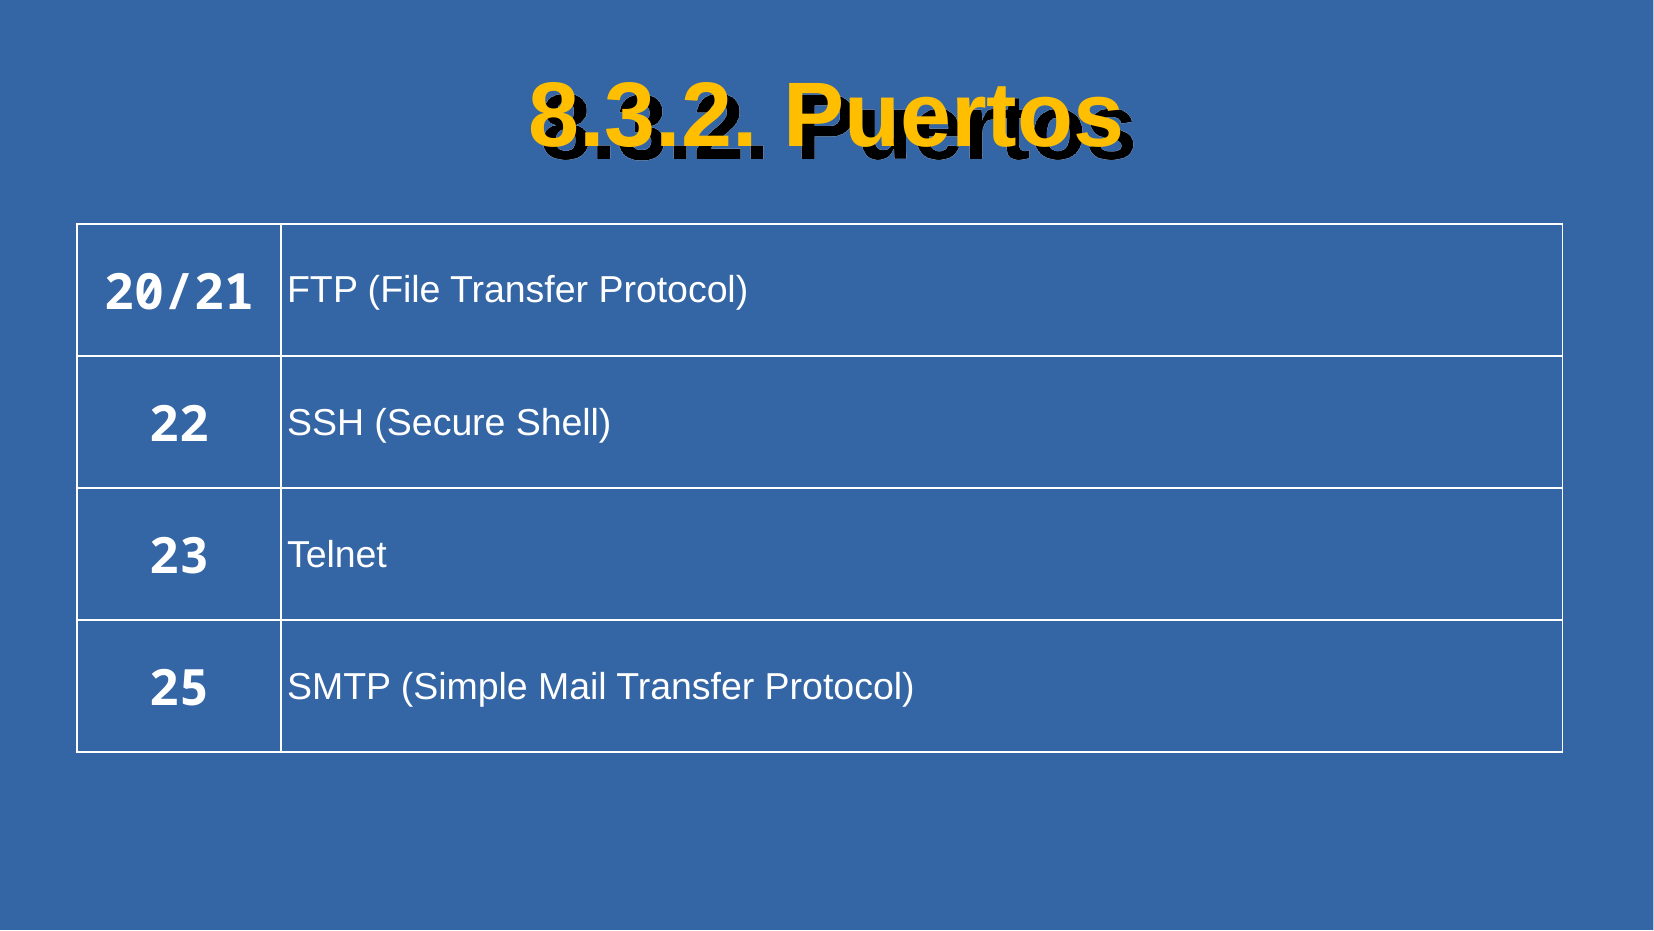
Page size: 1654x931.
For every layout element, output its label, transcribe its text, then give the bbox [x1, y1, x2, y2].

table_cell SSH (Secure Shell) [282, 357, 1562, 487]
table_cell Telnet [282, 489, 1562, 619]
table_header 20/21 [78, 225, 280, 355]
table_header FTP (File Transfer Protocol) [282, 225, 1562, 355]
table_cell SMTP (Simple Mail Transfer Protocol) [282, 621, 1562, 751]
table_cell 25 [78, 621, 280, 751]
title 8.3.2. Puertos [82, 37, 1571, 193]
table_cell 23 [78, 489, 280, 619]
table_cell 22 [78, 357, 280, 487]
